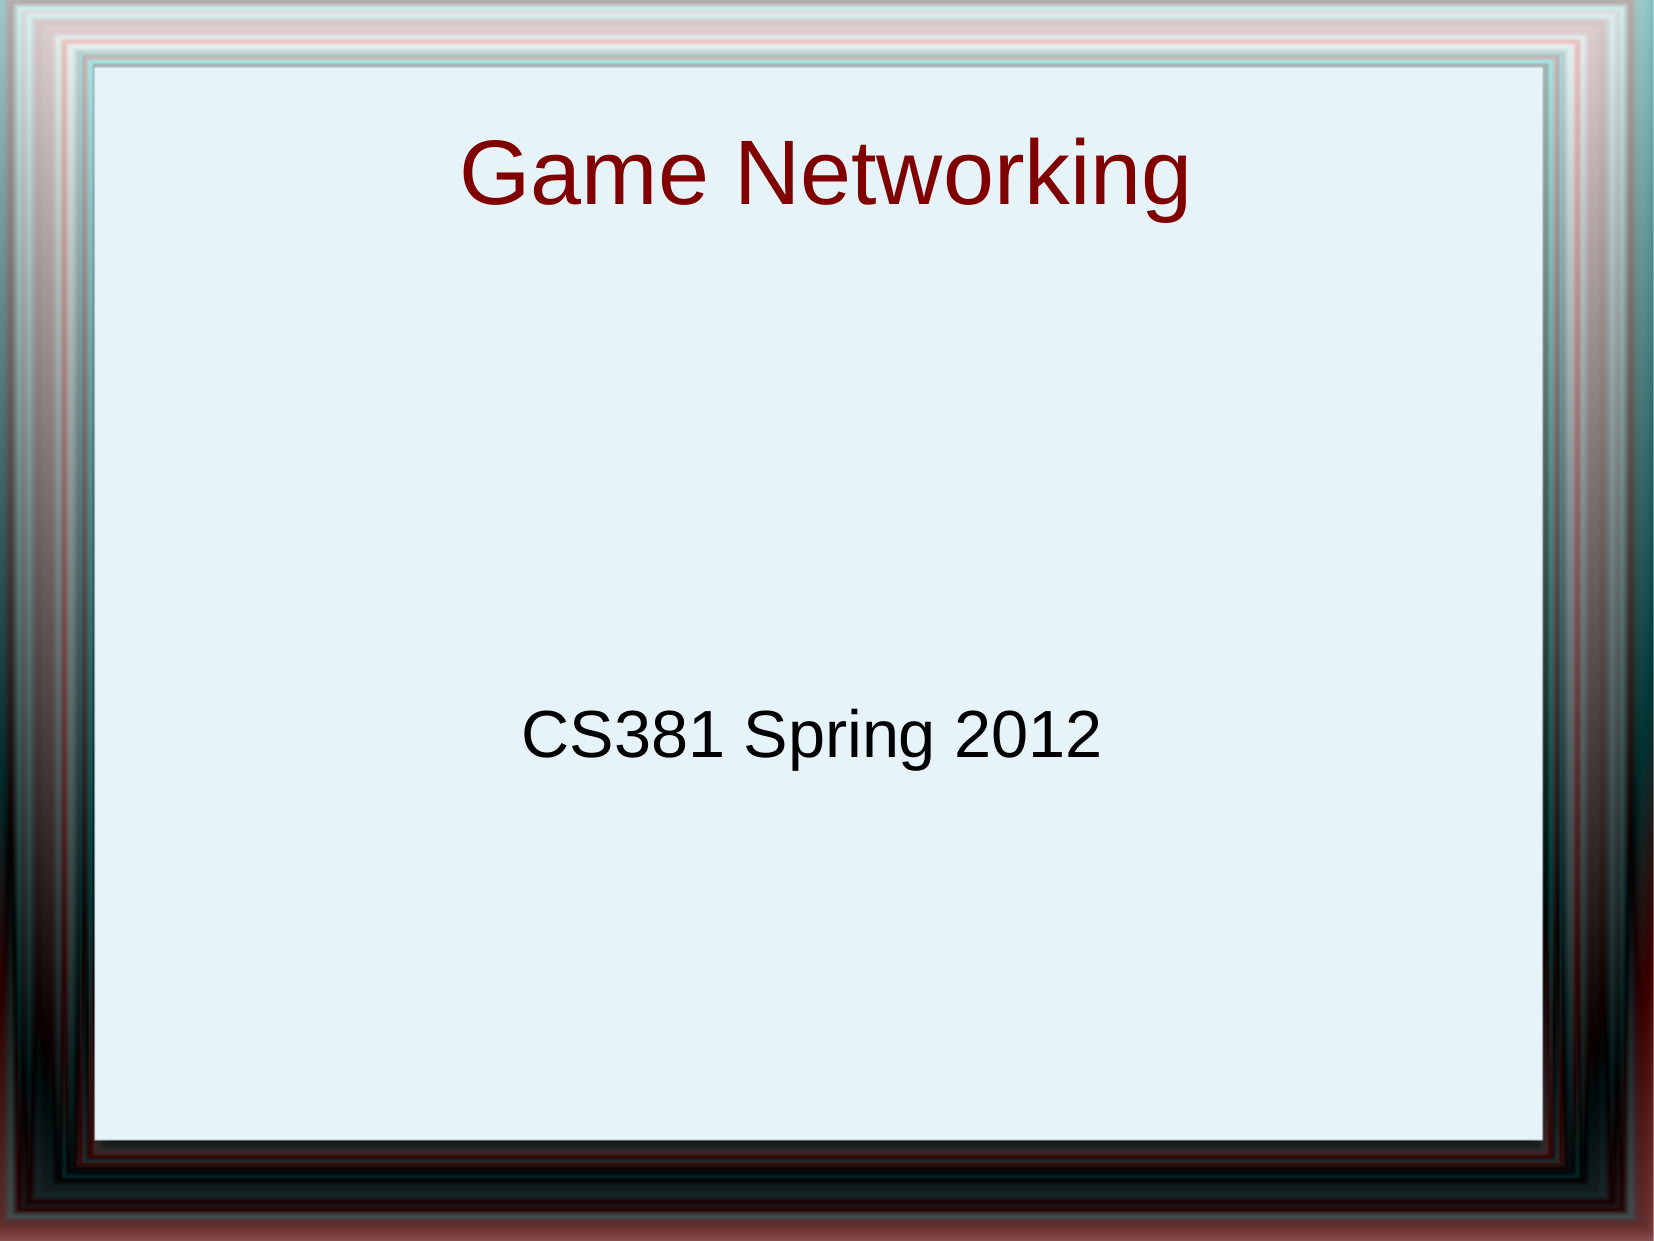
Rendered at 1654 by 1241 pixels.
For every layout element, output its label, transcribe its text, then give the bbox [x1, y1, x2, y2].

subtitle CS381 Spring 2012 [118, 332, 1506, 1136]
picture [0, 0, 1654, 1241]
title Game Networking [118, 95, 1536, 250]
